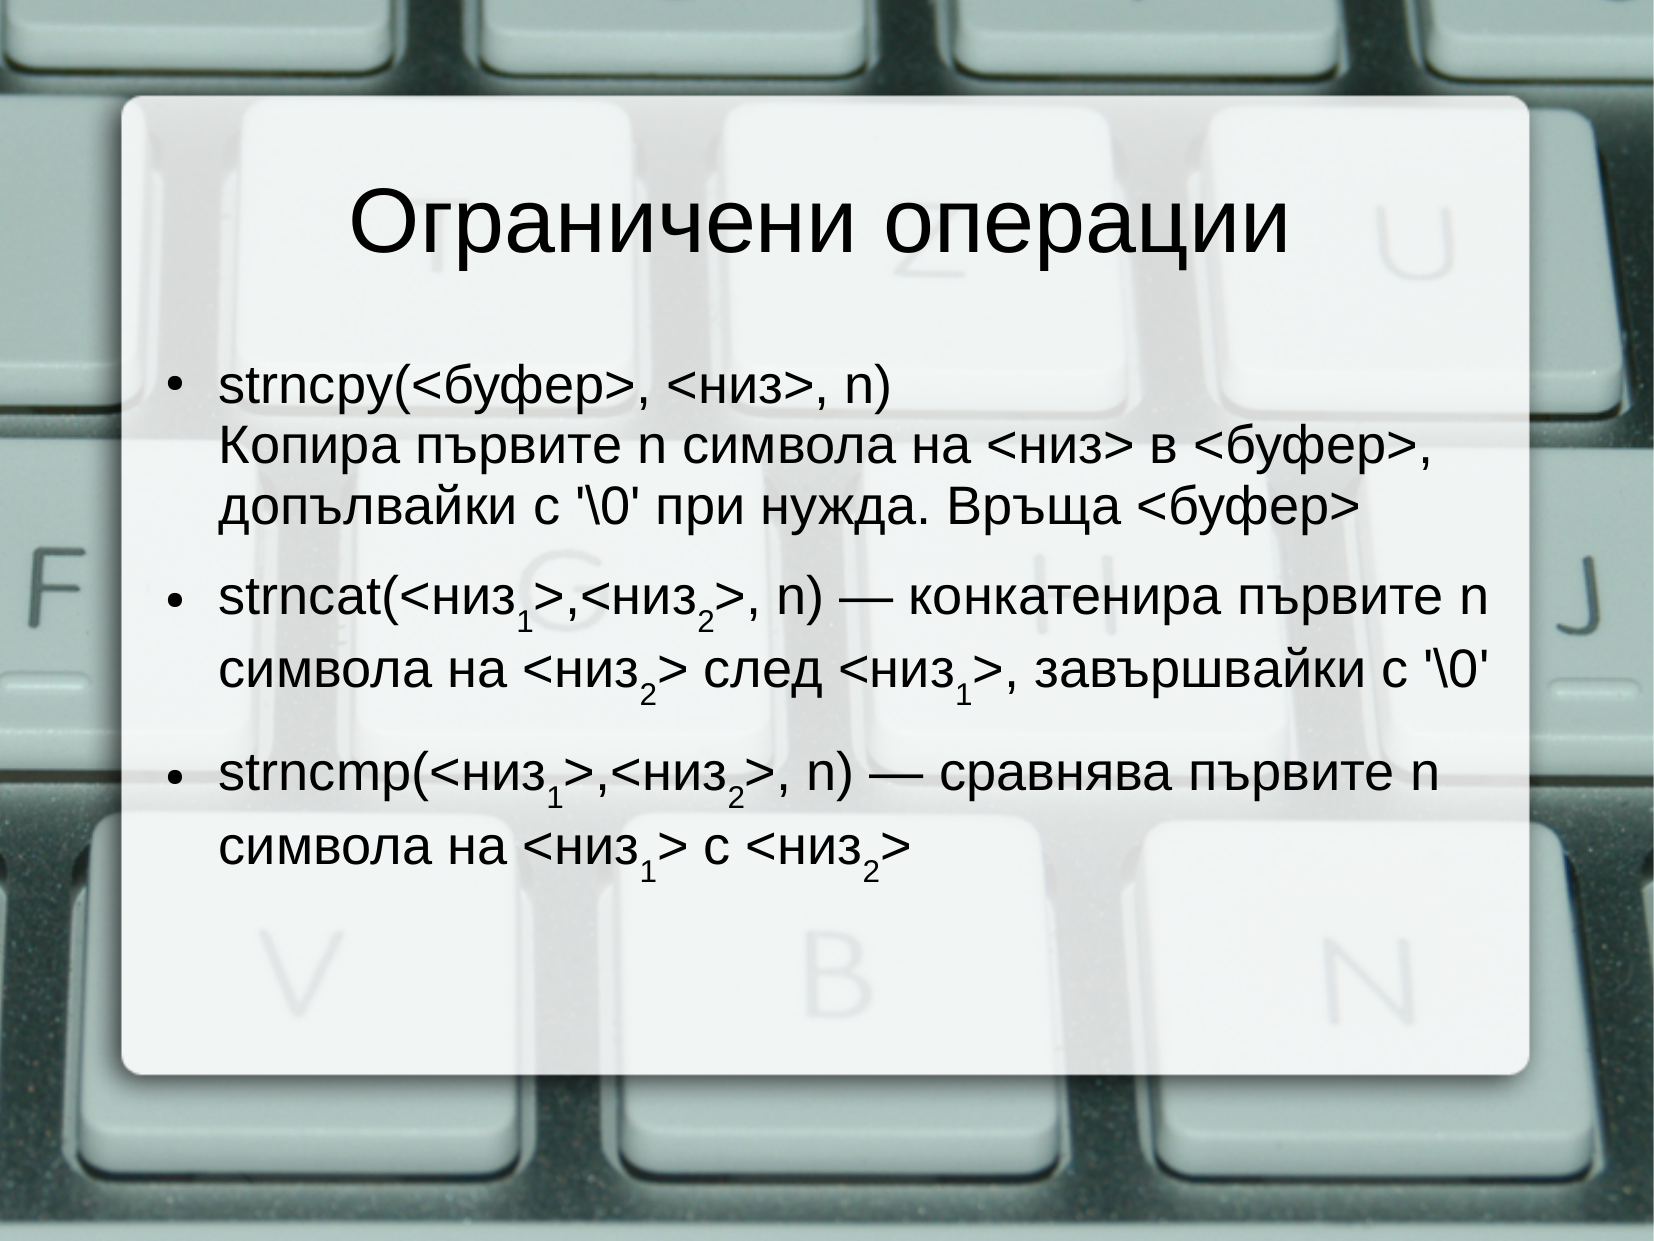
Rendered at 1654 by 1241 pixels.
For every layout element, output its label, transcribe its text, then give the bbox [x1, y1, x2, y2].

title Ограничени операции [135, 117, 1506, 325]
list strncpy(<буфер>, <низ>, n) Копира първите n символа на <низ> в <буфер>, допълвайки с '\0' при нужда. Връща <буфер> strncat(<низ1>,<низ2>, n) — конкатенира първите n символа на <низ2> след <низ1>, завършвайки с '\0' strncmp(<низ1>,<низ2>, n) — сравнява първите n символа на <низ1> с <низ2> [147, 354, 1506, 1074]
picture [0, 0, 1654, 1241]
